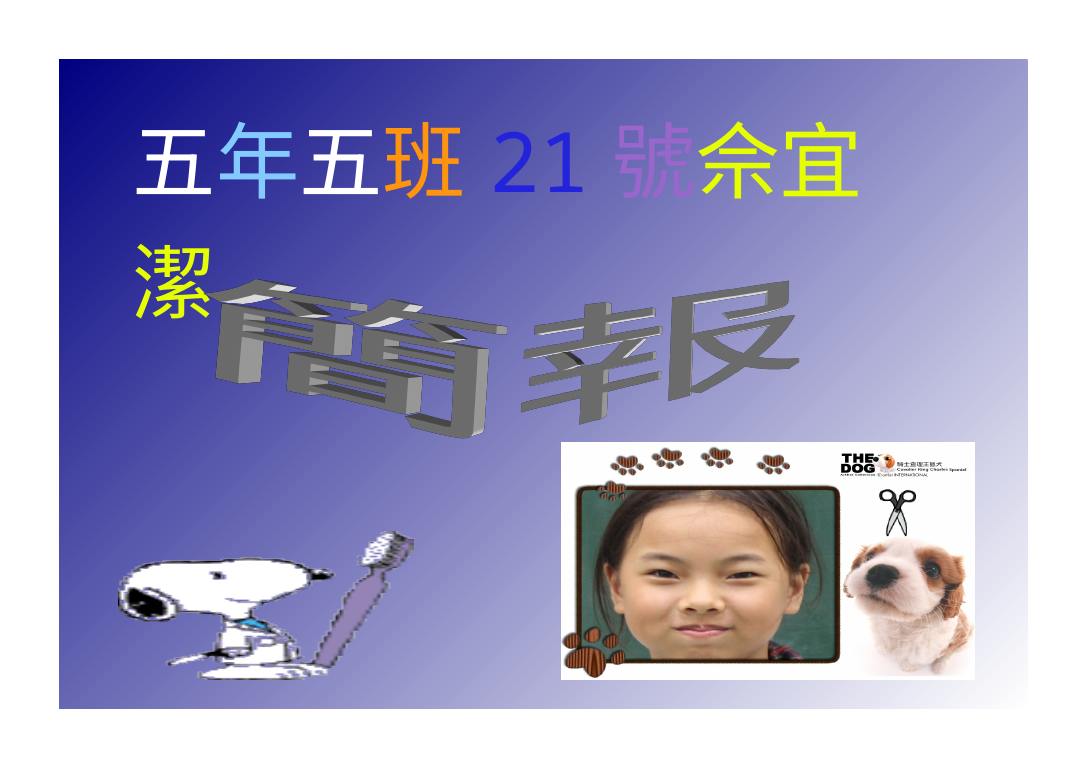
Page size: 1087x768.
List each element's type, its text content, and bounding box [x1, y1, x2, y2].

picture [118, 531, 414, 680]
picture [561, 442, 975, 680]
text_box 五年五班21號佘宜潔 [118, 88, 945, 207]
